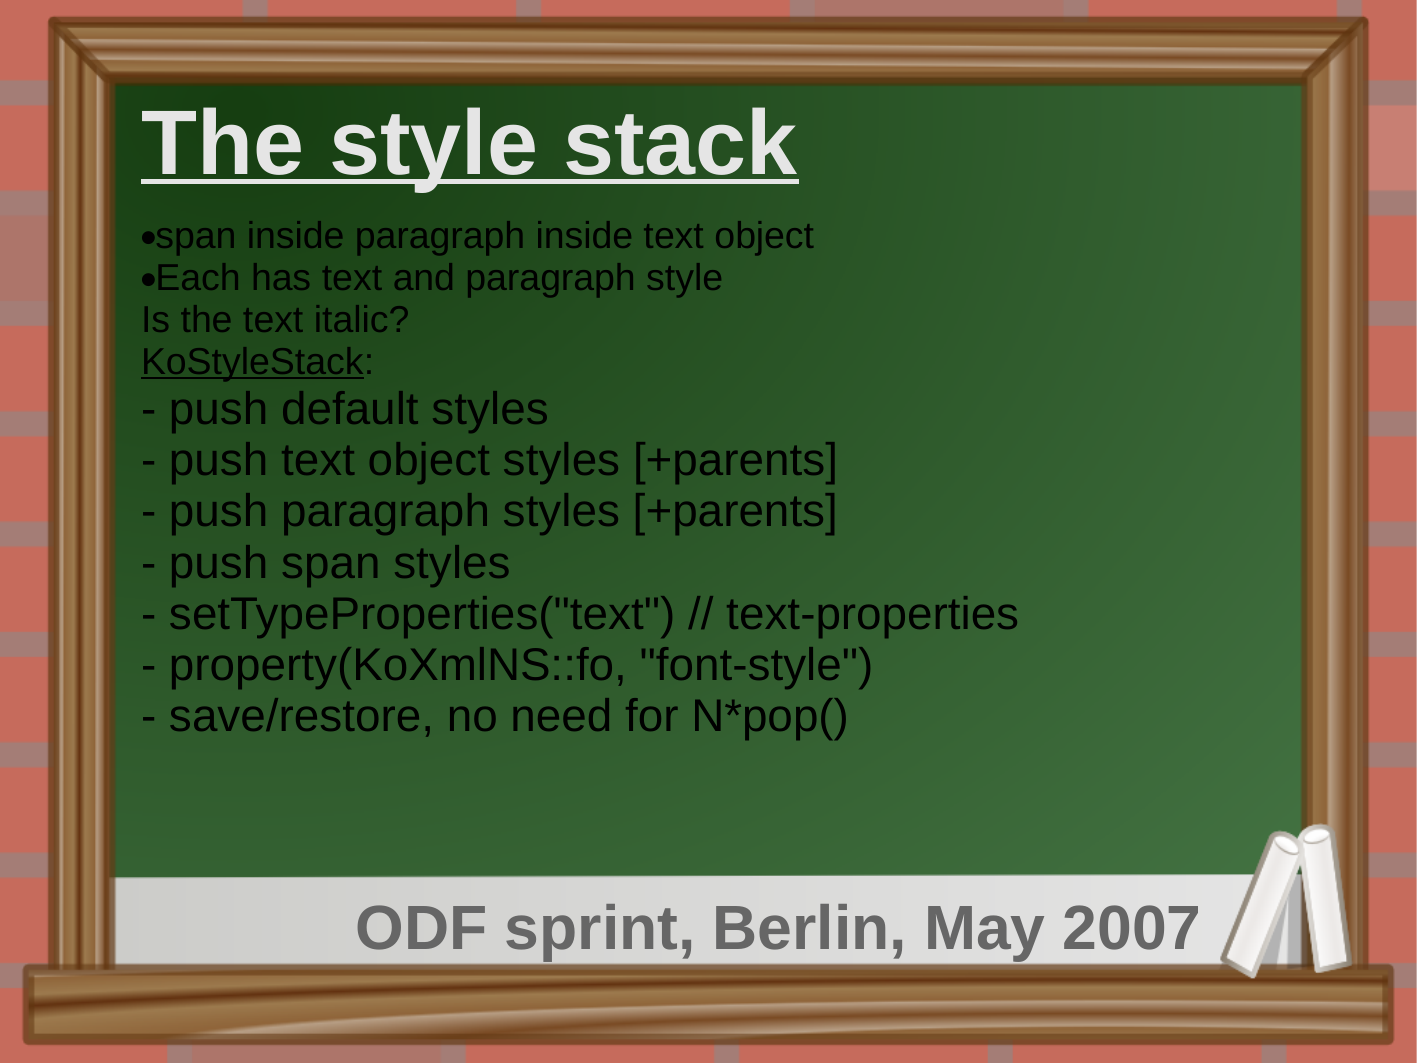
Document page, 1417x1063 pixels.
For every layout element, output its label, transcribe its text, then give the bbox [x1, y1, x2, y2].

text_box The style stack [126, 83, 1308, 205]
picture [0, 0, 1417, 1063]
text_box span inside paragraph inside text object Each has text and paragraph style Is the text italic? KoStyleStack: - push default styles - push text object styles [+parents] - push paragraph styles [+parents] - push span styles - setTypeProperties("text") // text-properties - property(KoXmlNS::fo, "font-style") - save/restore, no need for N*pop() [126, 207, 1309, 872]
